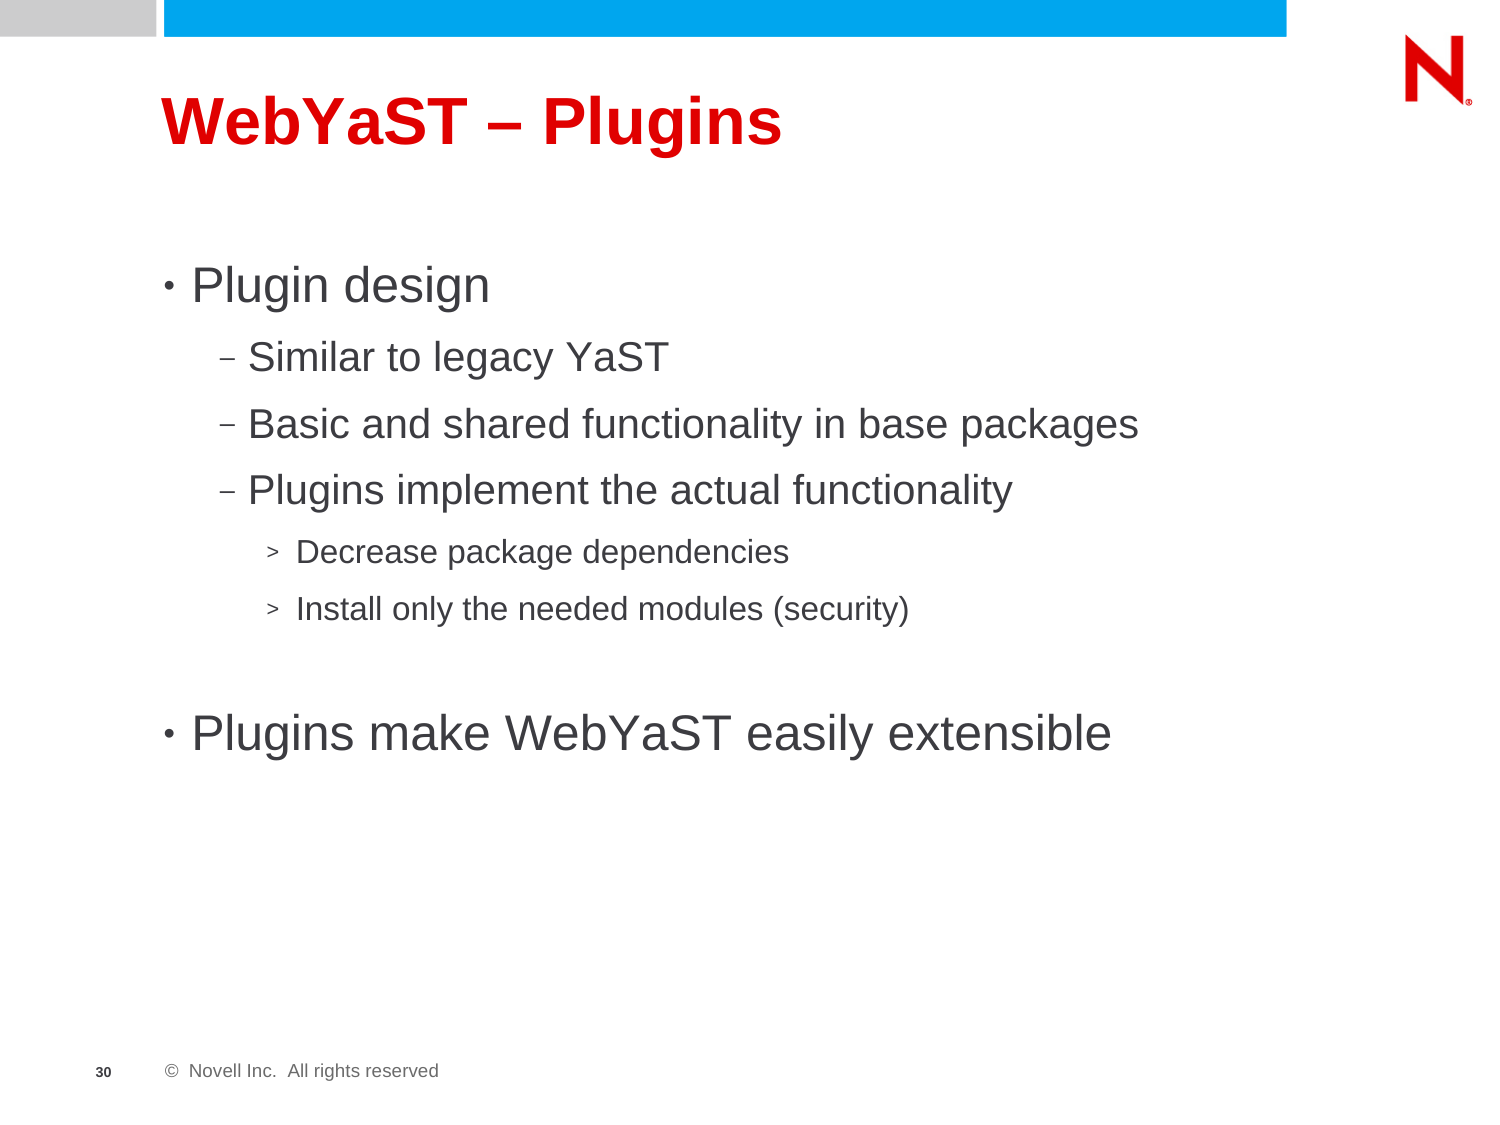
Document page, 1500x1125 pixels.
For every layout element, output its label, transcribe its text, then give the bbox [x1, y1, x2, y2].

title WebYaST – Plugins [161, 41, 1383, 205]
picture [1403, 32, 1473, 107]
list Plugin design Similar to legacy YaST Basic and shared functionality in base packages Plugins implement the actual functionality Decrease package dependencies Install only the needed modules (security) Plugins make WebYaST easily extensible [163, 254, 1404, 986]
